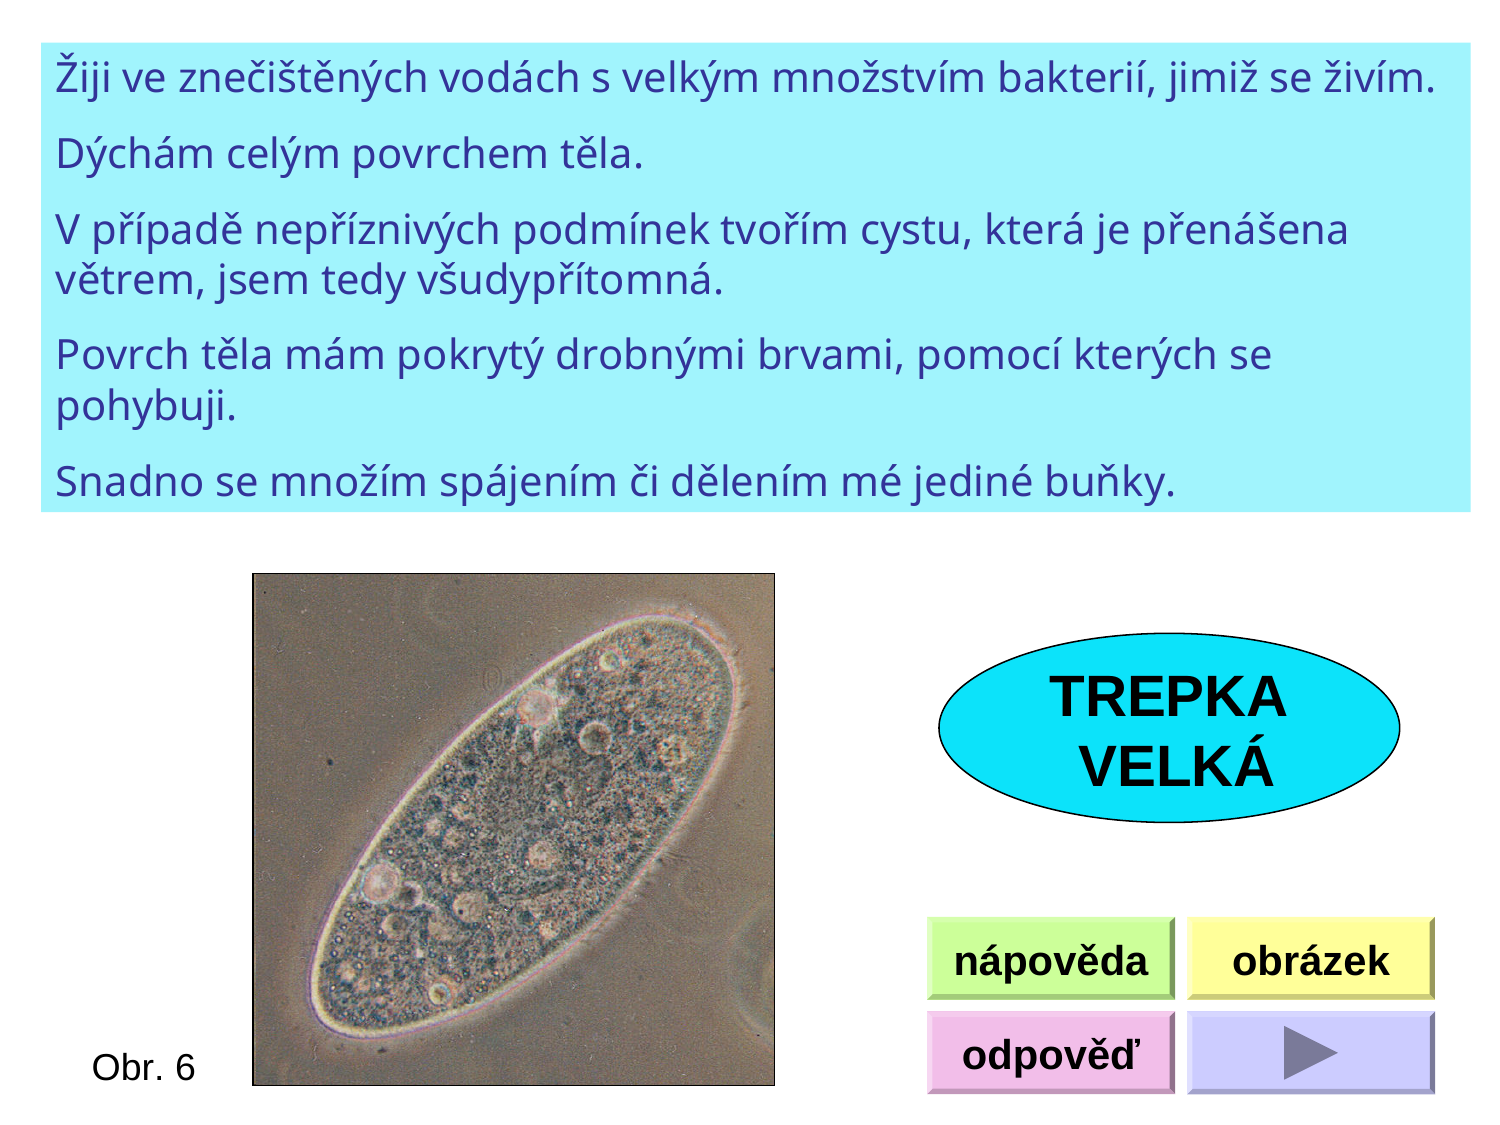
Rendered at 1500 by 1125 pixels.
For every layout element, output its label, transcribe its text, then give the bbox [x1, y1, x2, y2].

text_box Obr. 6 [76, 1034, 231, 1096]
picture [253, 574, 774, 1085]
text_box TREPKA VELKÁ [938, 633, 1400, 823]
text_box nápověda [933, 923, 1169, 994]
text_box Žiji ve znečištěných vodách s velkým množstvím bakterií, jimiž se živím. Dýchám celým povrchem těla. V případě nepříznivých podmínek tvořím cystu, která je přenášena větrem, jsem tedy všudypřítomná. Povrch těla mám pokrytý drobnými brvami, pomocí kterých se pohybuji. Snadno se množím spájením či dělením mé jediné buňky. [41, 42, 1471, 513]
text_box [1188, 1011, 1436, 1095]
text_box obrázek [1193, 923, 1429, 994]
text_box odpověď [933, 1017, 1169, 1088]
